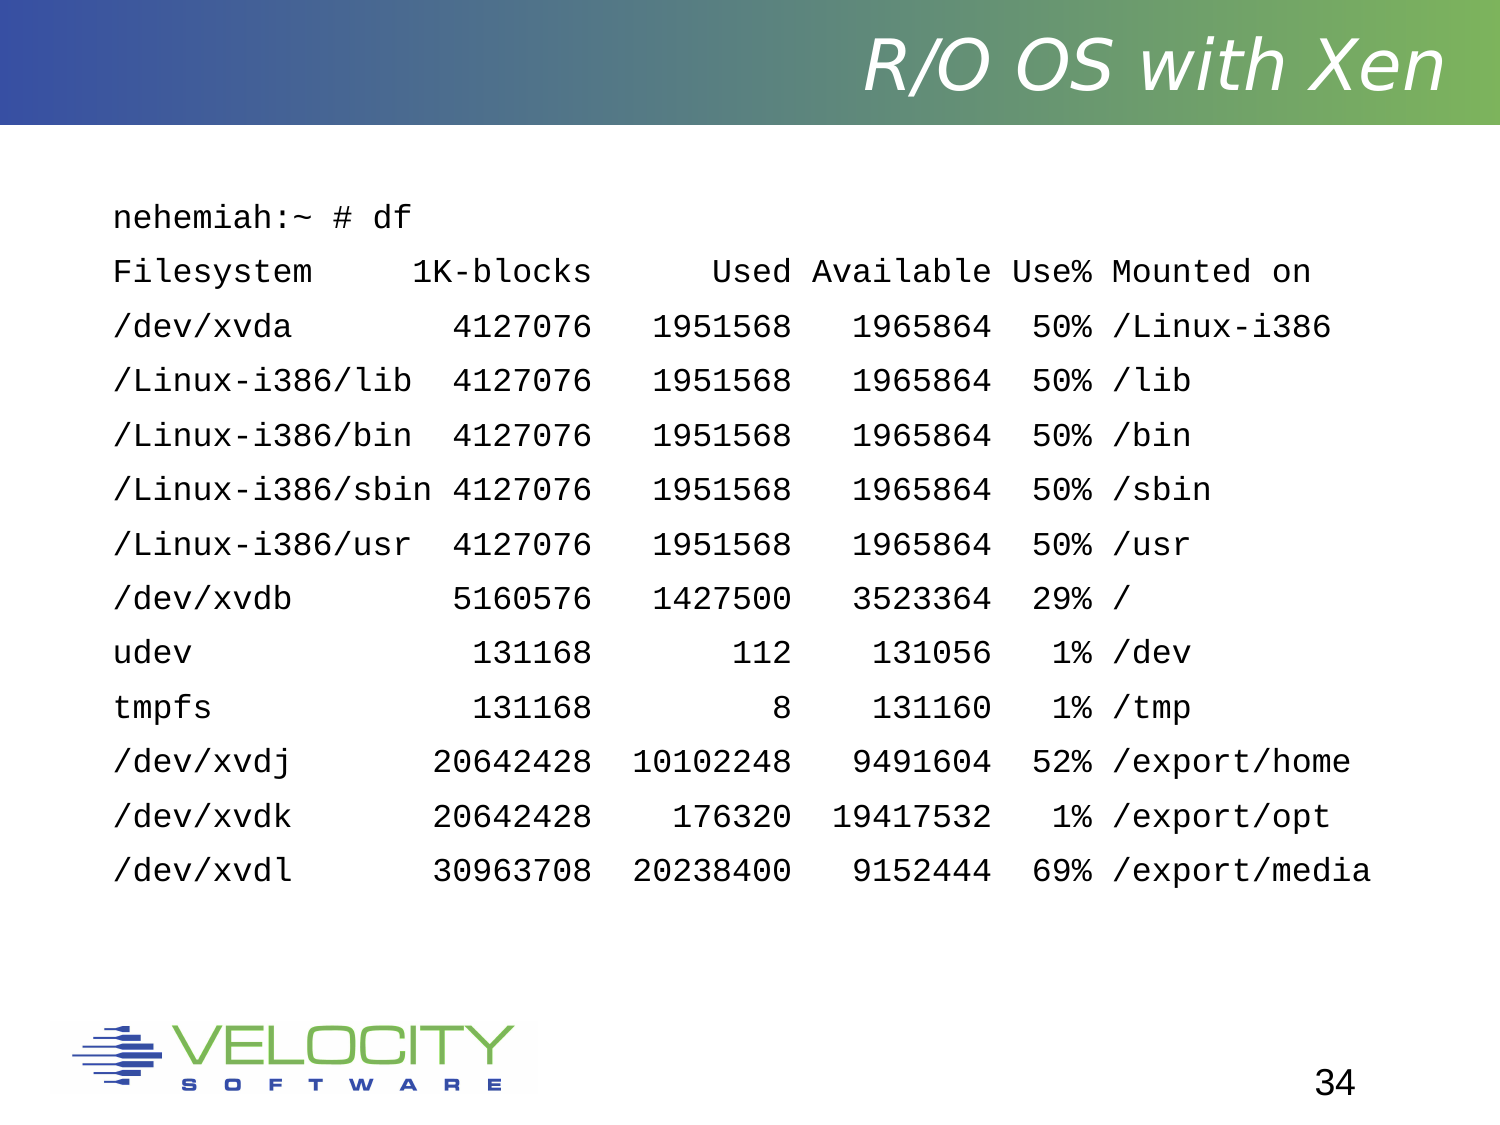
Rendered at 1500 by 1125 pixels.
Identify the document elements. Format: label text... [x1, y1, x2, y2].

picture [50, 1021, 538, 1094]
list nehemiah:~ # df Filesystem 1K-blocks Used Available Use% Mounted on /dev/xvda 4127076 1951568 1965864 50% /Linux-i386 /Linux-i386/lib 4127076 1951568 1965864 50% /lib /Linux-i386/bin 4127076 1951568 1965864 50% /bin /Linux-i386/sbin 4127076 1951568 1965864 50% /sbin /Linux-i386/usr 4127076 1951568 1965864 50% /usr /dev/xvdb 5160576 1427500 3523364 29% / udev 131168 112 131056 1% /dev tmpfs 131168 8 131160 1% /tmp /dev/xvdj 20642428 10102248 9491604 52% /export/home /dev/xvdk 20642428 176320 19417532 1% /export/opt /dev/xvdl 30963708 20238400 9152444 69% /export/media [70, 187, 1438, 988]
title R/O OS with Xen [62, 12, 1463, 113]
